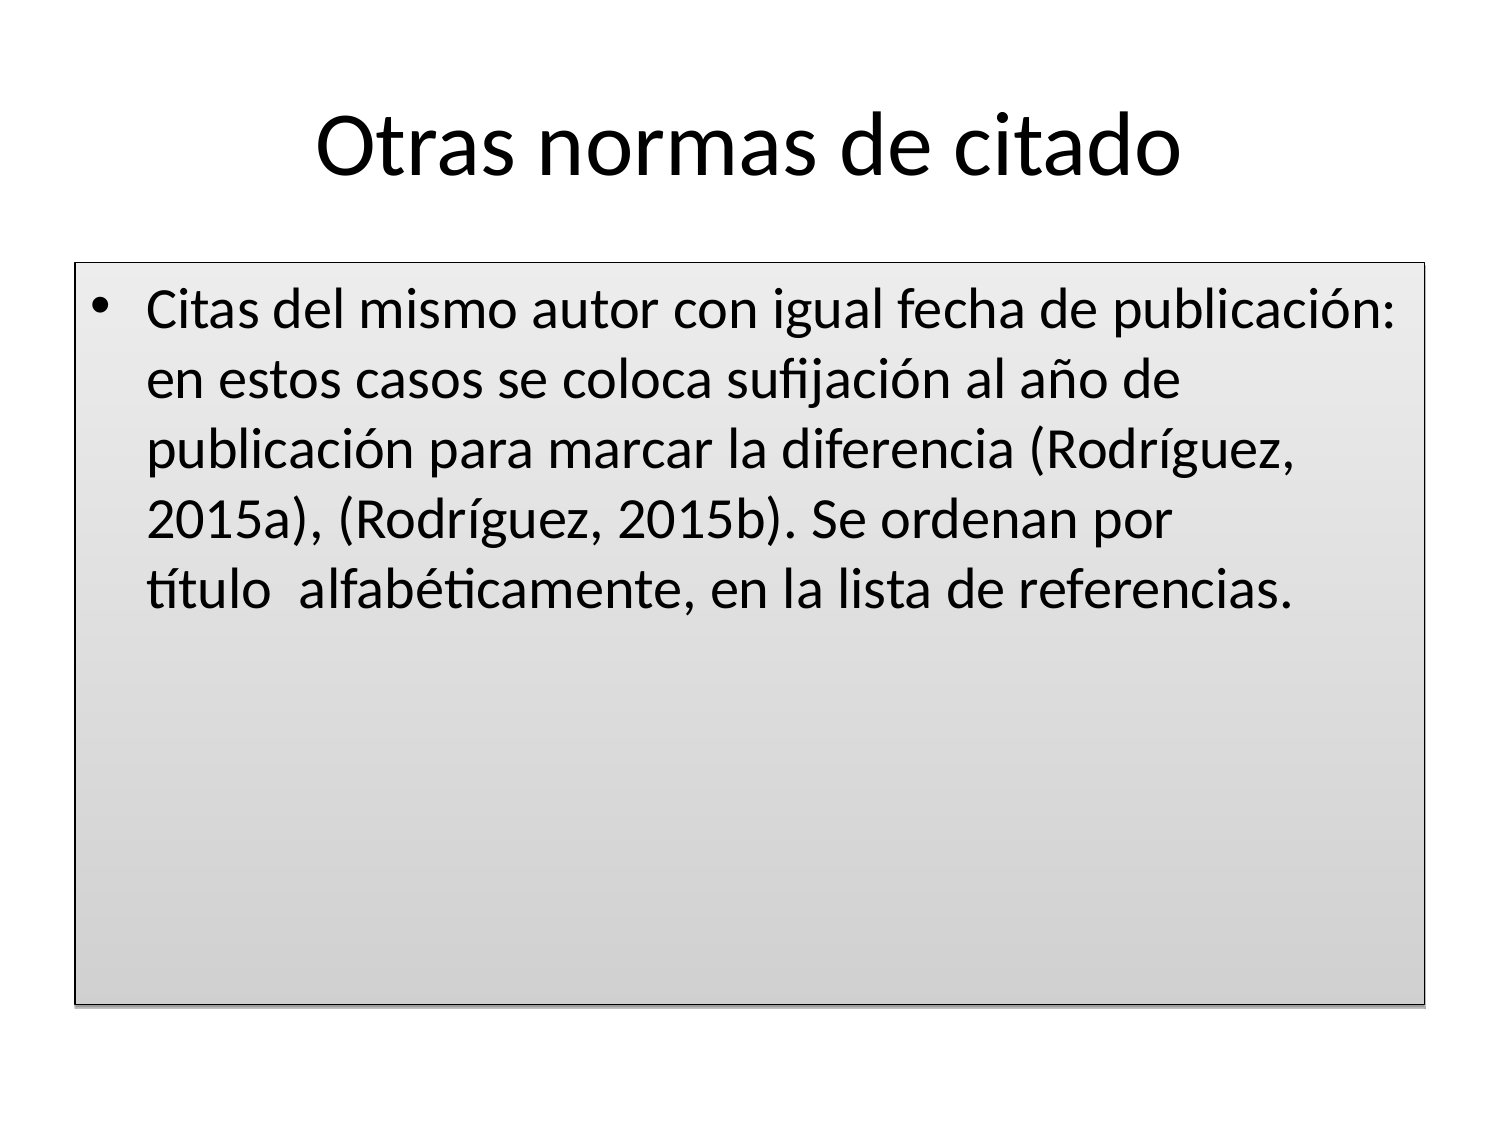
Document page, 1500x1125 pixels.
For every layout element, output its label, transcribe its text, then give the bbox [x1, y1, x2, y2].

text_box Citas del mismo autor con igual fecha de publicación: en estos casos se coloca sufijación al año de publicación para marcar la diferencia (Rodríguez, 2015a), (Rodríguez, 2015b). Se ordenan por título alfabéticamente, en la lista de referencias. [75, 262, 1425, 1005]
text_box Otras normas de citado [75, 45, 1425, 233]
